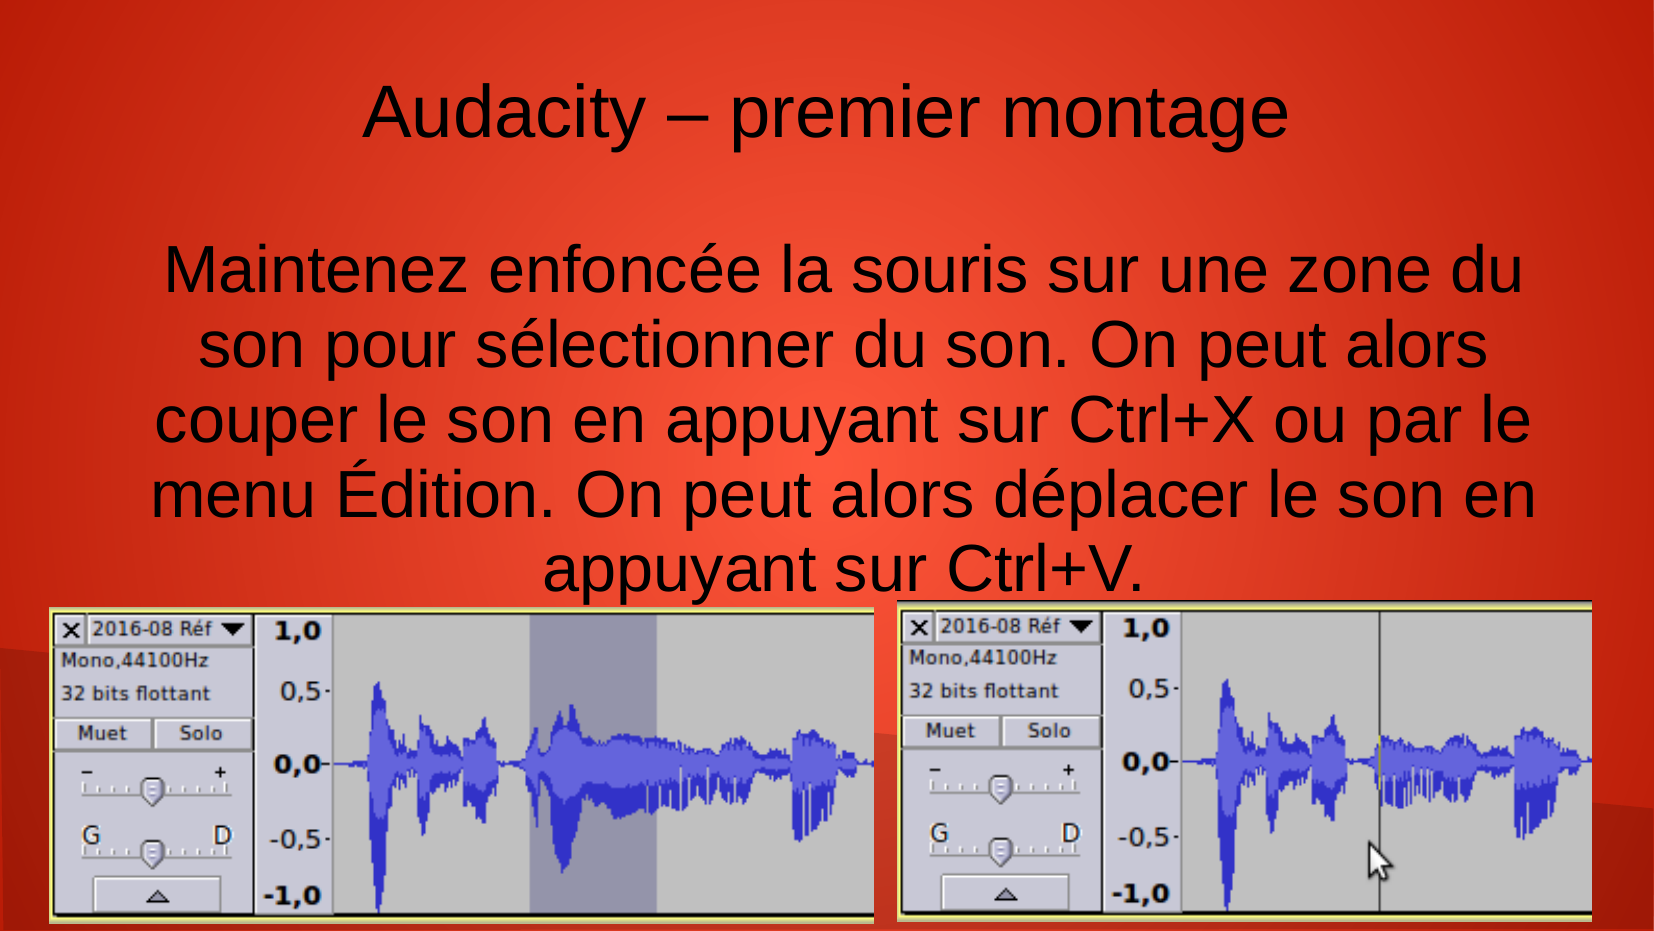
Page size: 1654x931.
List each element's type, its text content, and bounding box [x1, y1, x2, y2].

picture [897, 600, 1592, 922]
subtitle Maintenez enfoncée la souris sur une zone du son pour sélectionner du son. On peut alors couper le son en appuyant sur Ctrl+X ou par le menu Édition. On peut alors déplacer le son en appuyant sur Ctrl+V. [118, 224, 1571, 615]
title Audacity – premier montage [82, 35, 1571, 189]
picture [49, 607, 874, 924]
